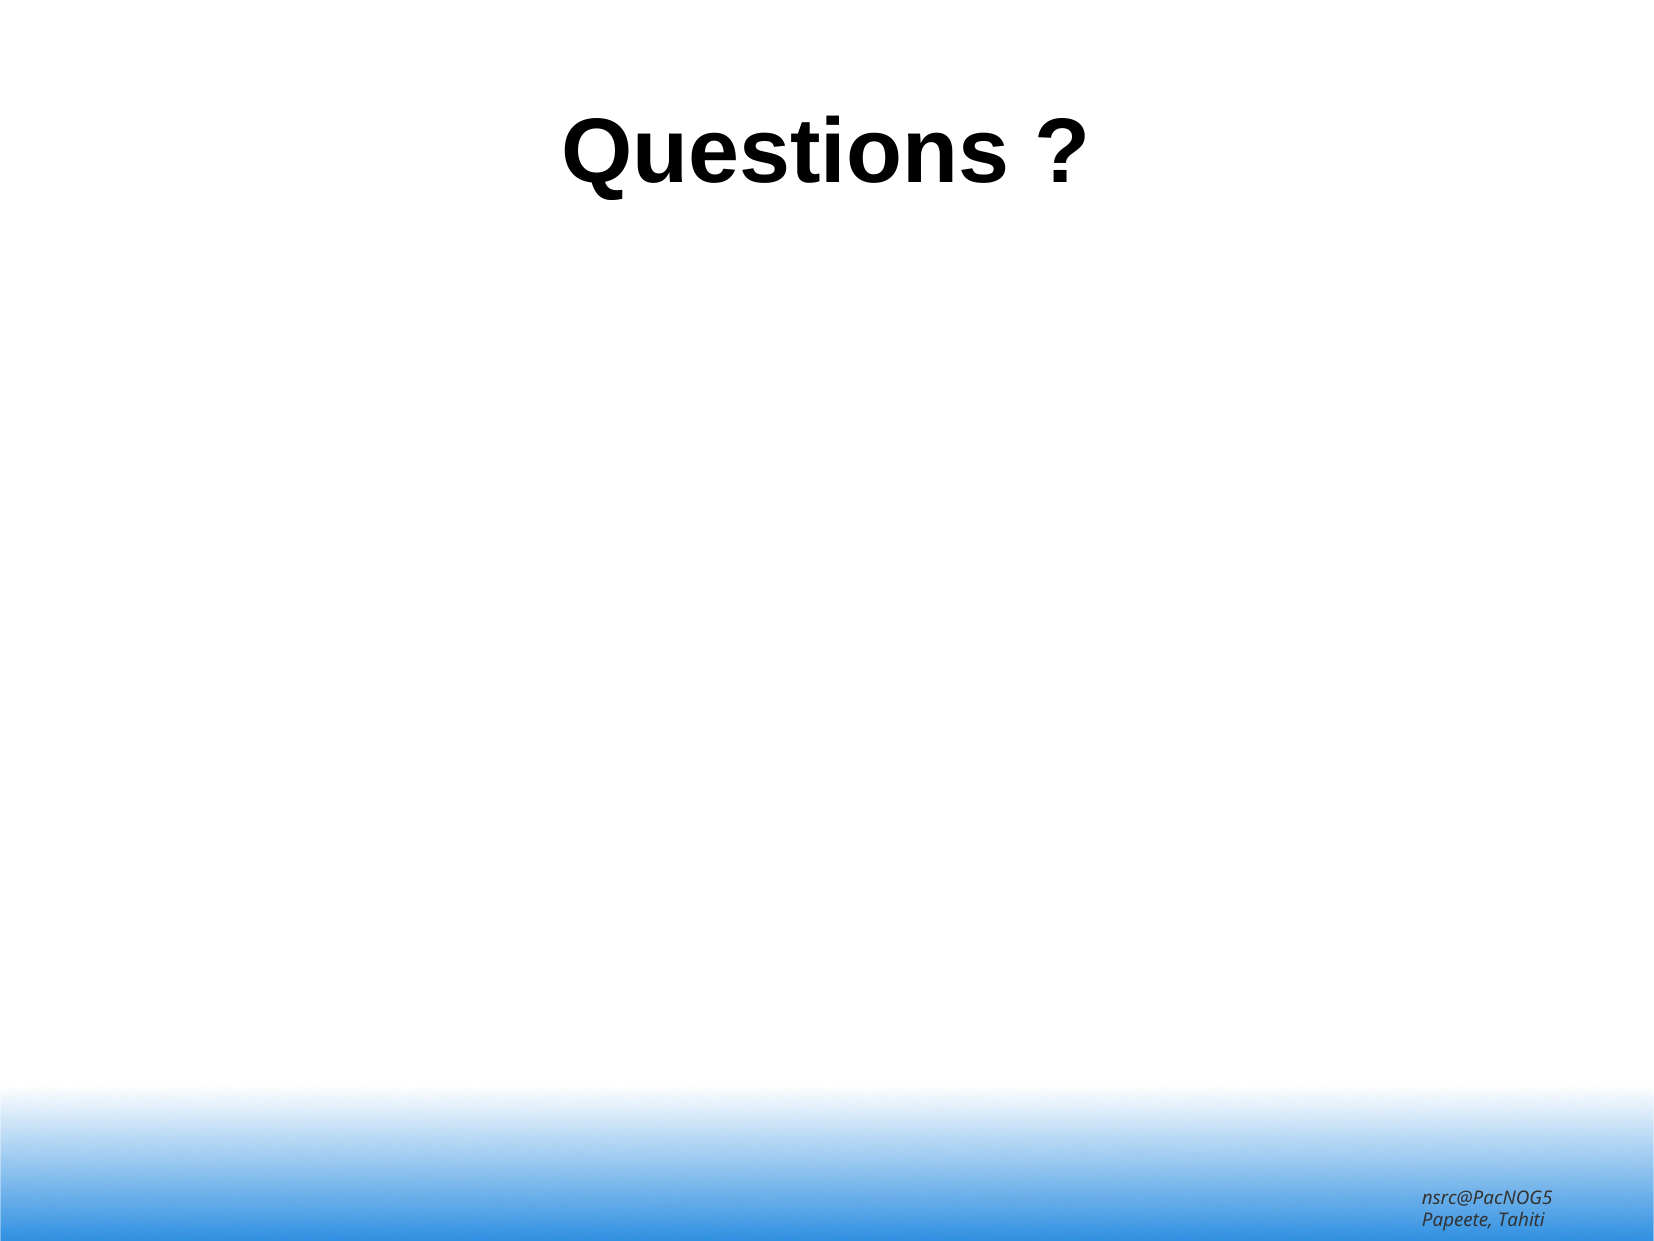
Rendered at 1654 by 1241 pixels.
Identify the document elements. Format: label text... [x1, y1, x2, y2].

picture [0, 1083, 1654, 1241]
title Questions ? [82, 49, 1571, 257]
